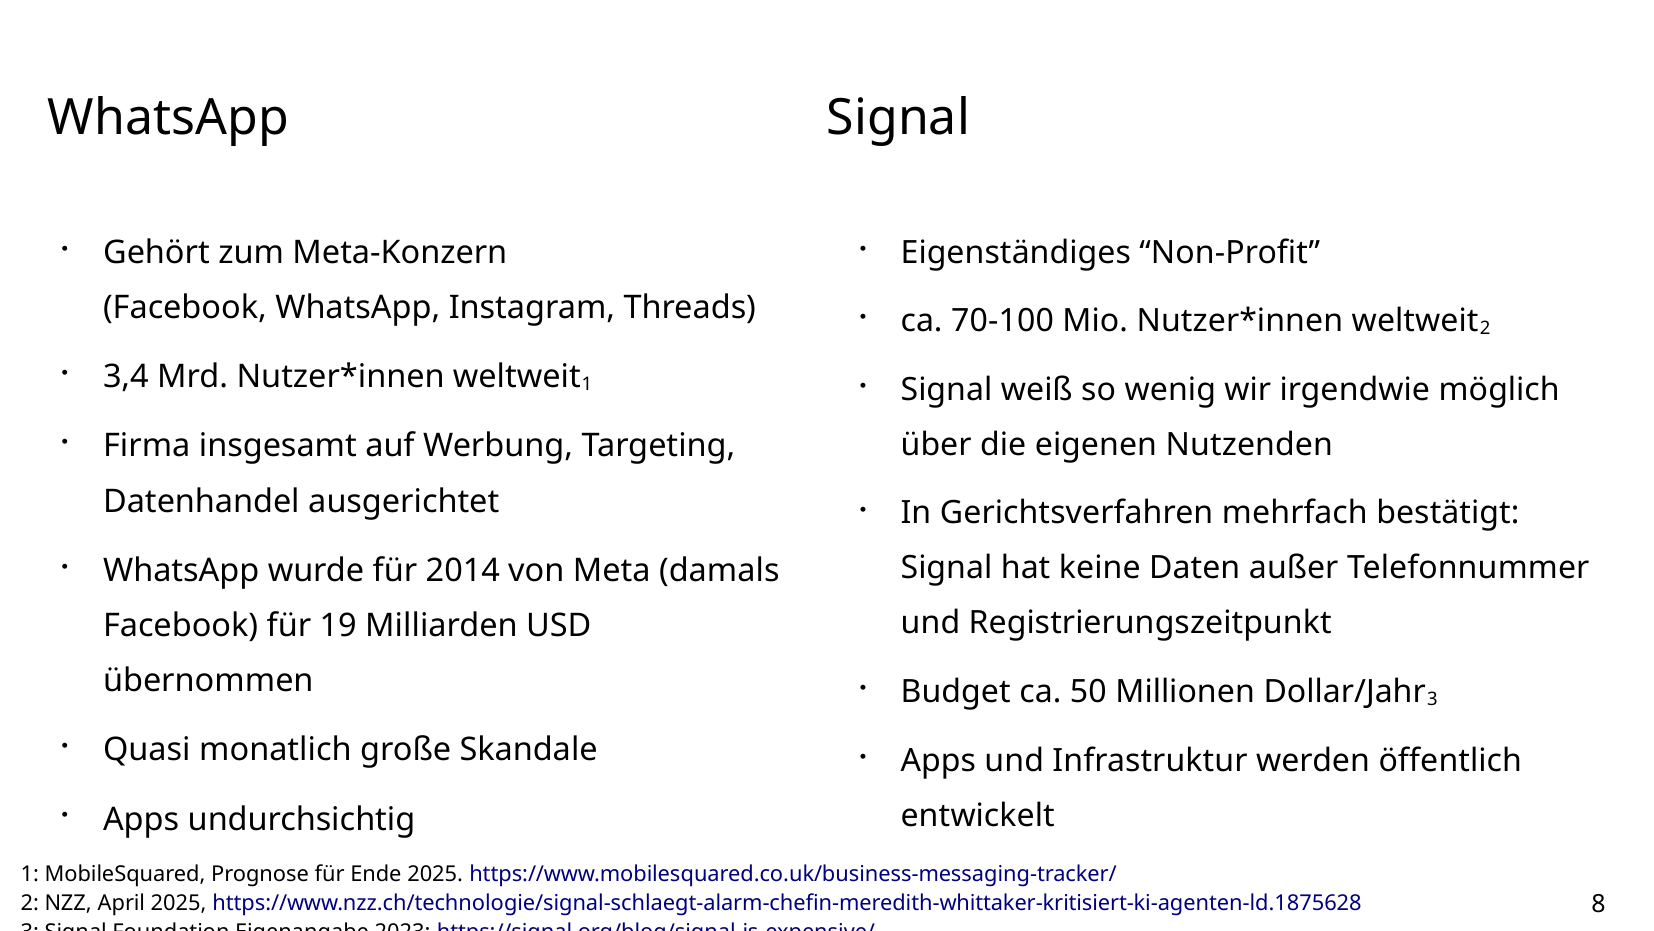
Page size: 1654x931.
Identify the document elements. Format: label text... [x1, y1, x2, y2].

title WhatsApp [47, 37, 826, 193]
list Eigenständiges “Non-Profit” ca. 70-100 Mio. Nutzer*innen weltweit2 Signal weiß so wenig wir irgendwie möglich über die eigenen Nutzenden In Gerichtsverfahren mehrfach bestätigt: Signal hat keine Daten außer Telefonnummer und Registrierungszeitpunkt Budget ca. 50 Millionen Dollar/Jahr3 Apps und Infrastruktur werden öffentlich entwickelt [846, 217, 1607, 848]
text_box 1: MobileSquared, Prognose für Ende 2025. https://www.mobilesquared.co.uk/business-messaging-tracker/ 2: NZZ, April 2025, https://www.nzz.ch/technologie/signal-schlaegt-alarm-chefin-meredith-whittaker-kritisiert-ki-agenten-ld.1875628 3: Signal Foundation Eigenangabe 2023: https://signal.org/blog/signal-is-expensive/ [5, 850, 1298, 931]
title Signal [826, 37, 1601, 193]
list Gehört zum Meta-Konzern (Facebook, WhatsApp, Instagram, Threads) 3,4 Mrd. Nutzer*innen weltweit1 Firma insgesamt auf Werbung, Targeting, Datenhandel ausgerichtet WhatsApp wurde für 2014 von Meta (damals Facebook) für 19 Milliarden USD übernommen Quasi monatlich große Skandale Apps undurchsichtig [47, 217, 809, 848]
